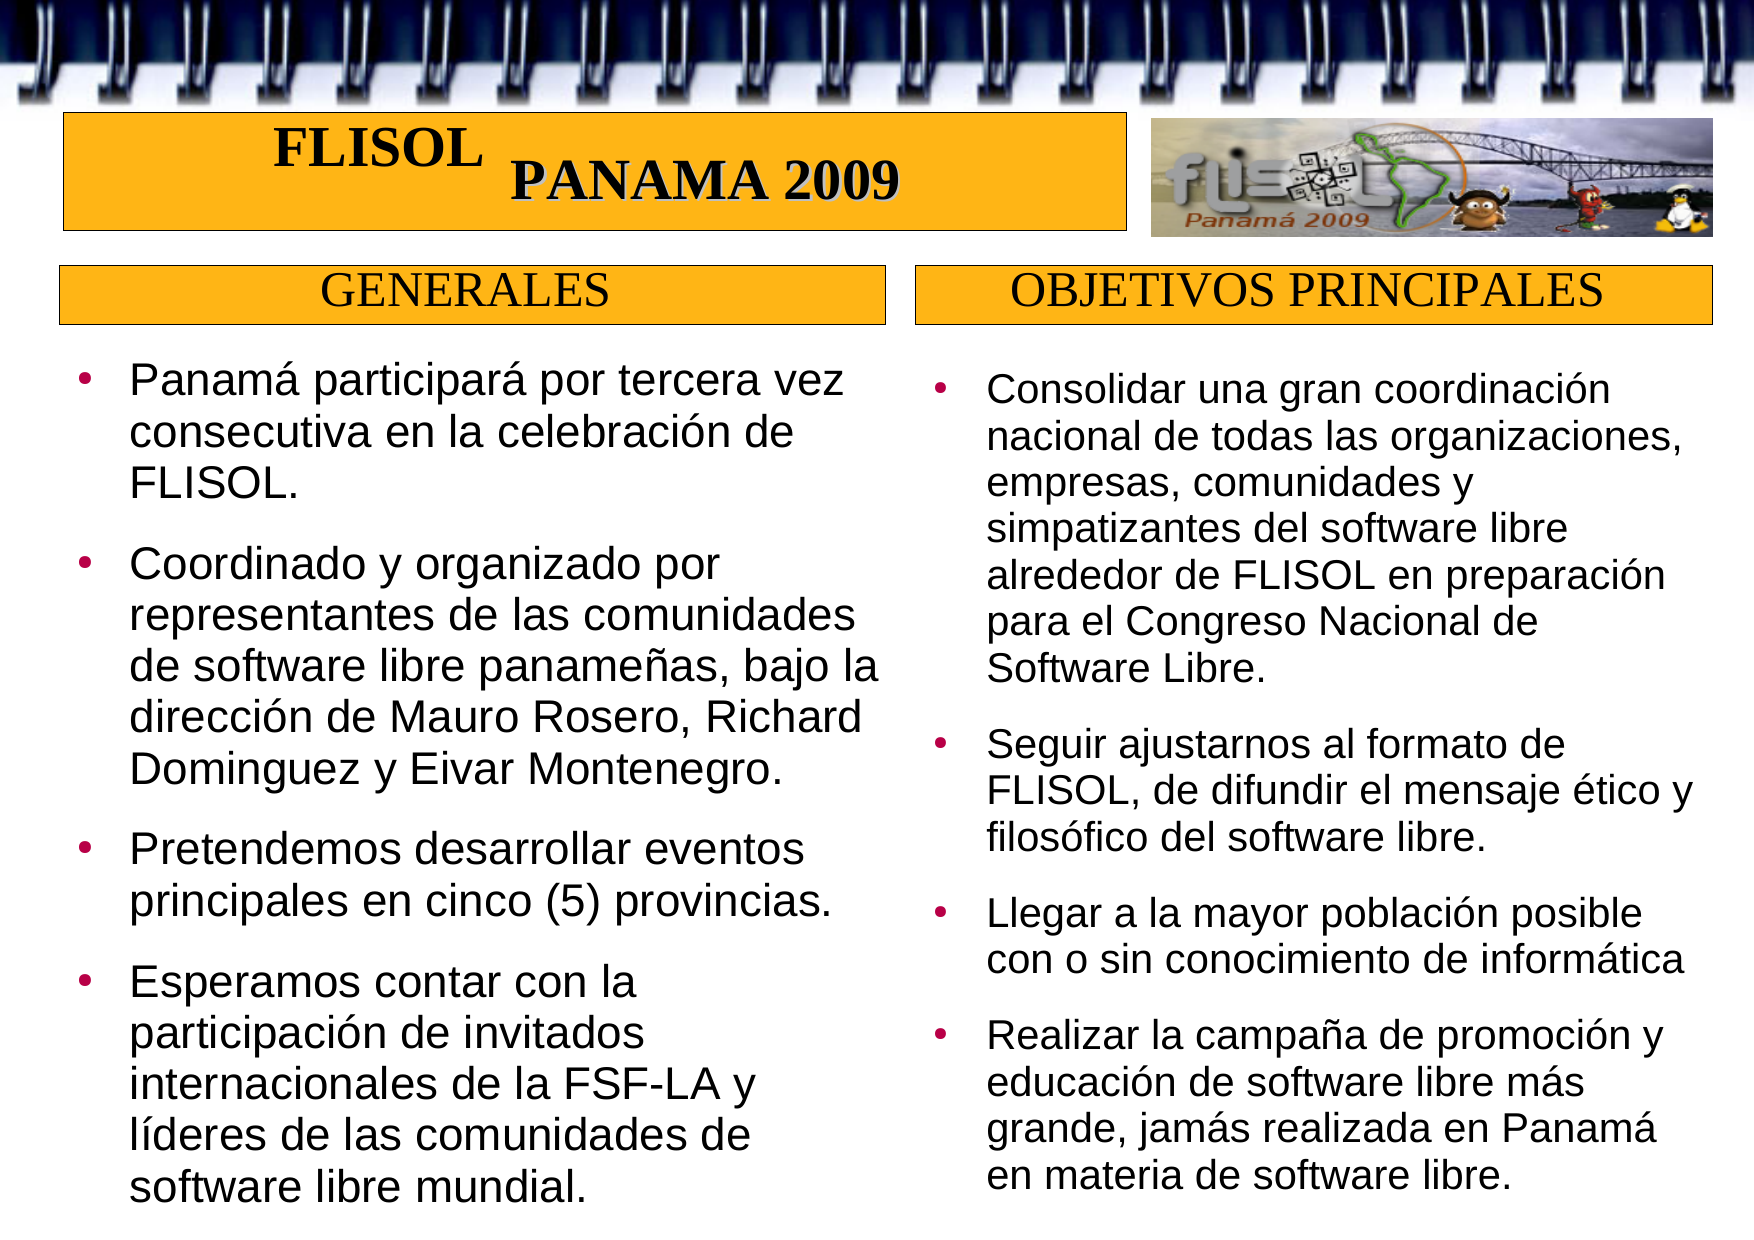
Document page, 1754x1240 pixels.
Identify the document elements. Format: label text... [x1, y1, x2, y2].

text_box OBJETIVOS PRINCIPALES [915, 265, 1713, 325]
list Consolidar una gran coordinación nacional de todas las organizaciones, empresas, comunidades y simpatizantes del software libre alrededor de FLISOL en preparación para el Congreso Nacional de Software Libre. Seguir ajustarnos al formato de FLISOL, de difundir el mensaje ético y filosófico del software libre. Llegar a la mayor población posible con o sin conocimiento de informática Realizar la campaña de promoción y educación de software libre más grande, jamás realizada en Panamá en materia de software libre. [915, 365, 1707, 1199]
picture [0, 0, 1754, 237]
list Panamá participará por tercera vez consecutiva en la celebración de FLISOL. Coordinado y organizado por representantes de las comunidades de software libre panameñas, bajo la dirección de Mauro Rosero, Richard Dominguez y Eivar Montenegro. Pretendemos desarrollar eventos principales en cinco (5) provincias. Esperamos contar con la participación de invitados internacionales de la FSF-LA y líderes de las comunidades de software libre mundial. [59, 354, 886, 1212]
text_box GENERALES [59, 265, 886, 325]
text_box FLISOL PANAMA 2009 [63, 112, 1127, 231]
